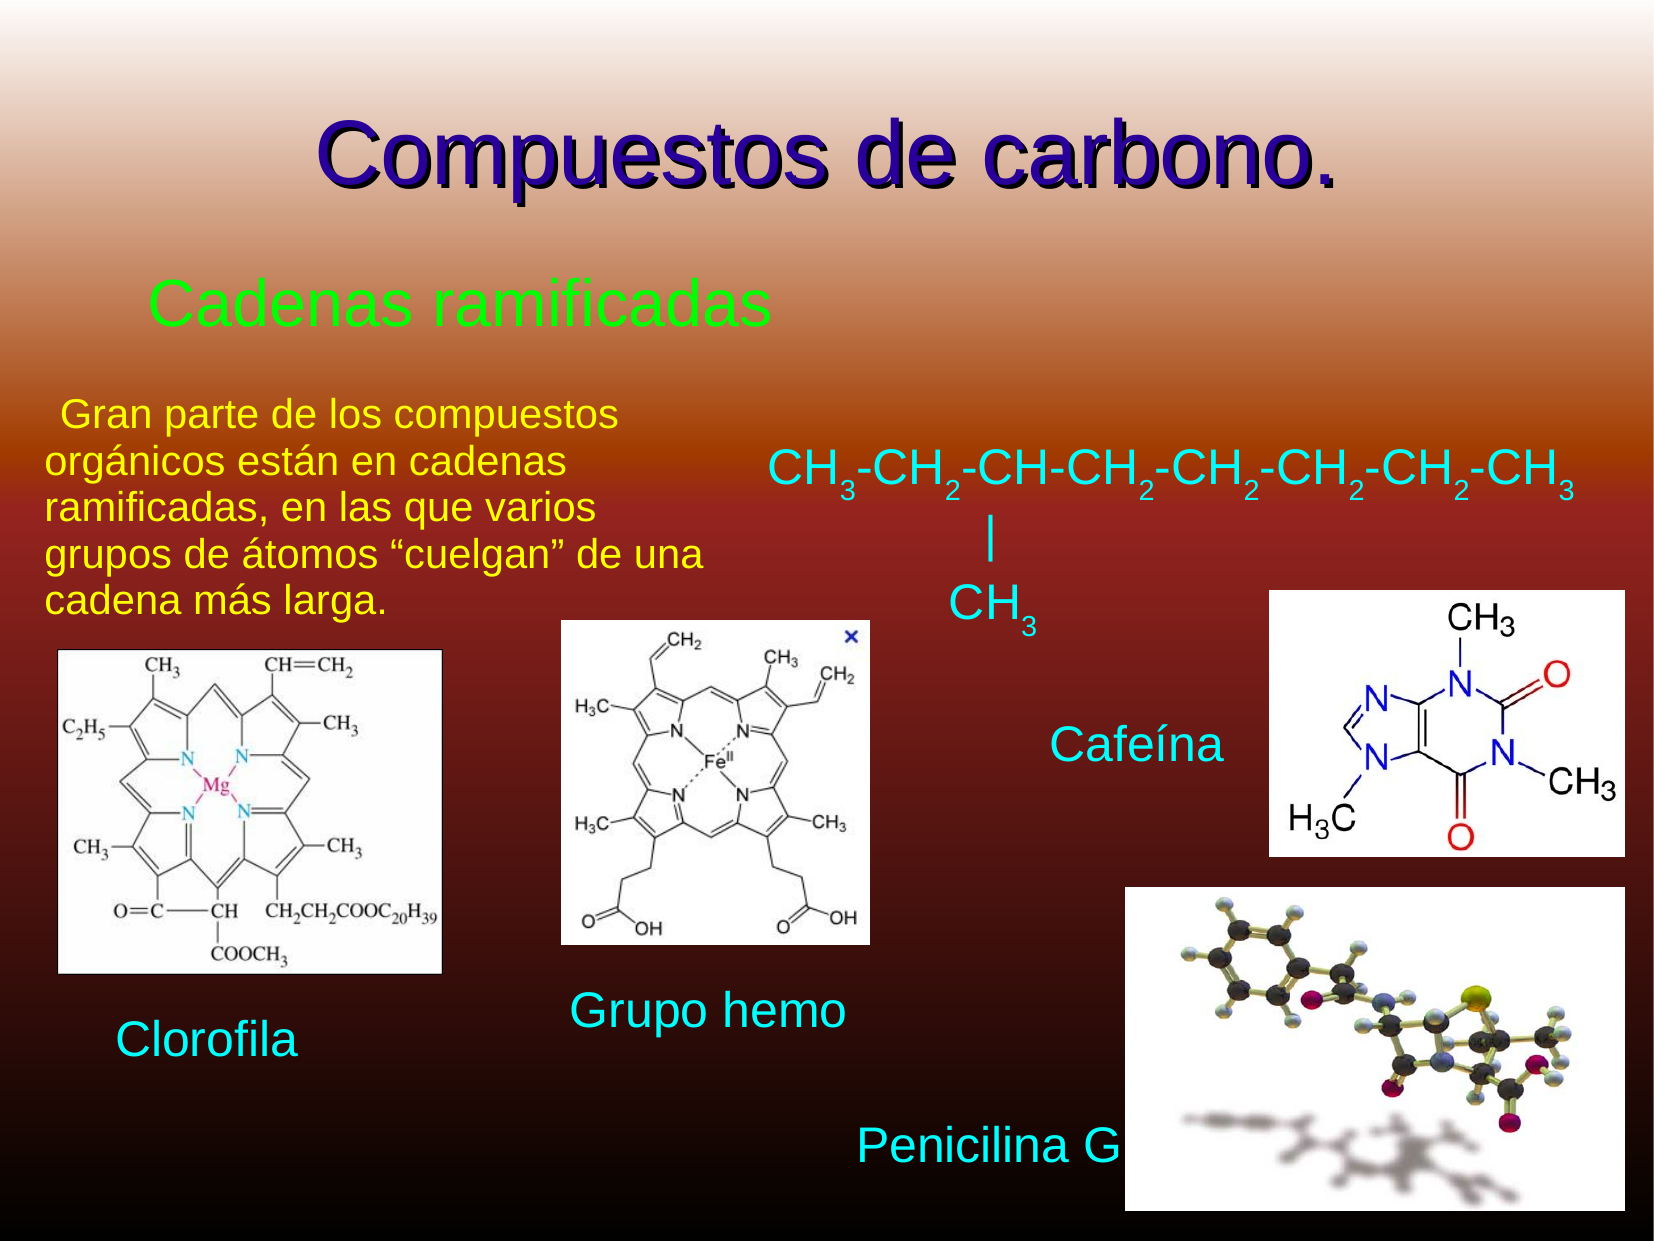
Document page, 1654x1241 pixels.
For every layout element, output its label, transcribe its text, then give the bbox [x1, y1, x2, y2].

picture [0, 0, 1654, 1241]
list Cadenas ramificadas [76, 265, 886, 355]
text_box CH3-CH2-CH-CH2-CH2-CH2-CH2-CH3 | CH3 [738, 375, 1605, 652]
text_box Gran parte de los compuestos orgánicos están en cadenas ramificadas, en las que varios grupos de átomos “cuelgan” de una cadena más larga. [29, 383, 739, 681]
text_box Penicilina G [826, 1109, 1152, 1181]
text_box Cafeína [974, 708, 1300, 798]
title Compuestos de carbono. [82, 49, 1571, 257]
text_box Clorofila [59, 1003, 355, 1076]
text_box Grupo hemo [442, 974, 975, 1046]
